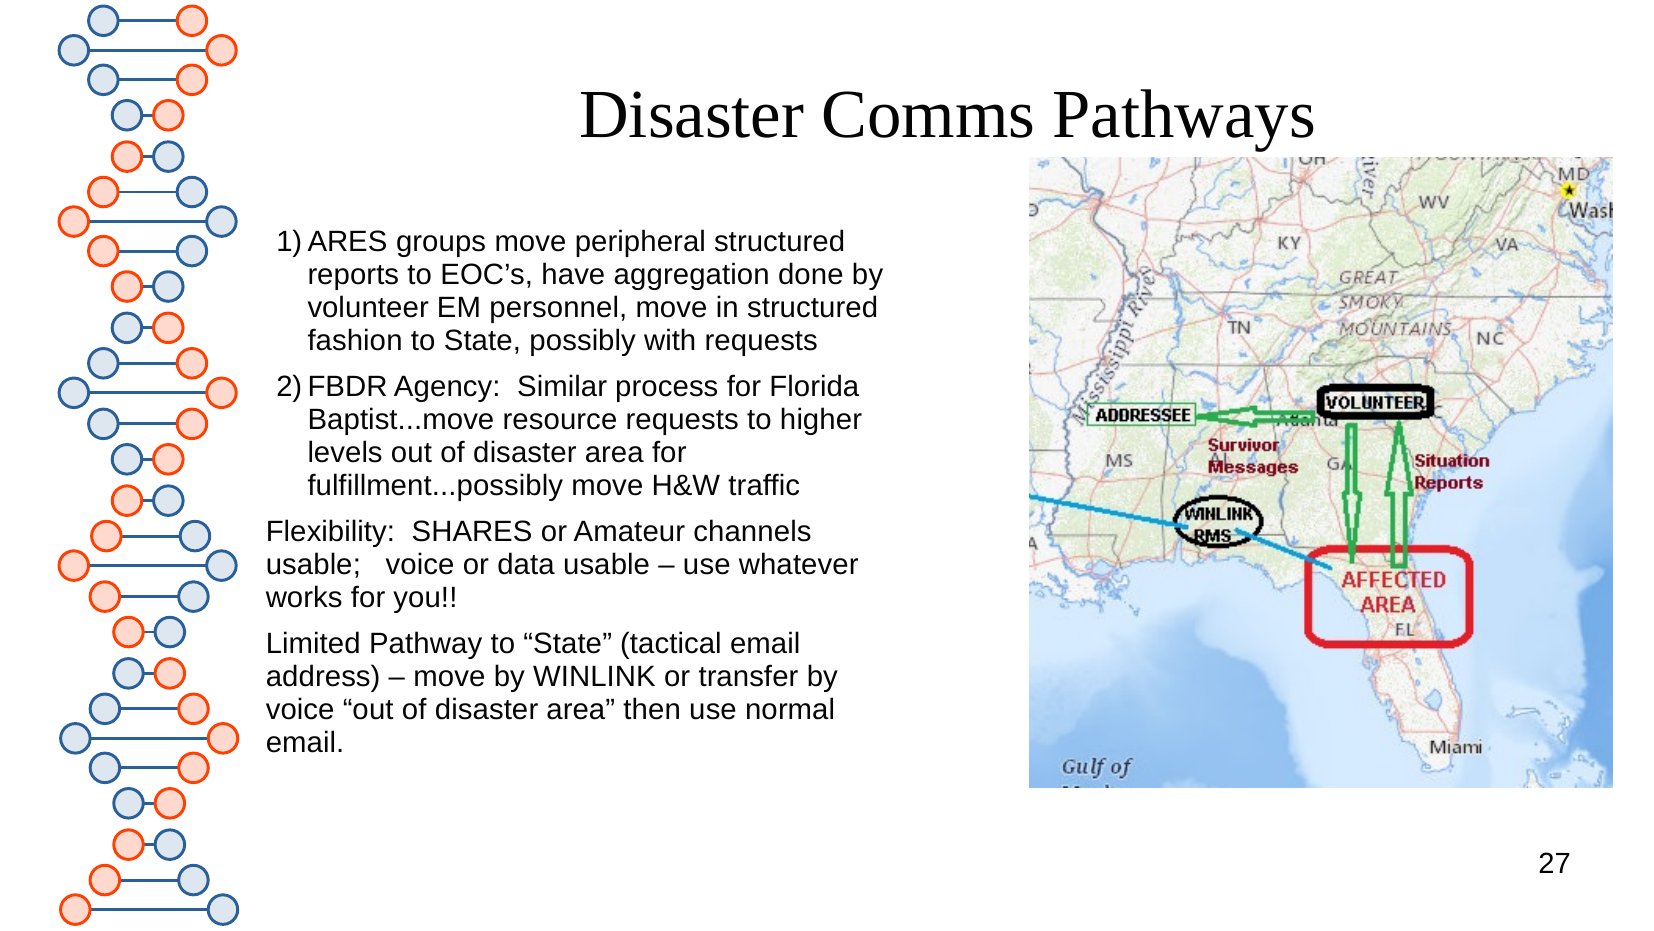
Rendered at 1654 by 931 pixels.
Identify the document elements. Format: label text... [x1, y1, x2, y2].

list ARES groups move peripheral structured reports to EOC’s, have aggregation done by volunteer EM personnel, move in structured fashion to State, possibly with requests FBDR Agency: Similar process for Florida Baptist...move resource requests to higher levels out of disaster area for fulfillment...possibly move H&W traffic Flexibility: SHARES or Amateur channels usable; voice or data usable – use whatever works for you!! Limited Pathway to “State” (tactical email address) – move by WINLINK or transfer by voice “out of disaster area” then use normal email. [265, 224, 901, 764]
picture [1029, 157, 1613, 788]
title Disaster Comms Pathways [283, 37, 1613, 192]
